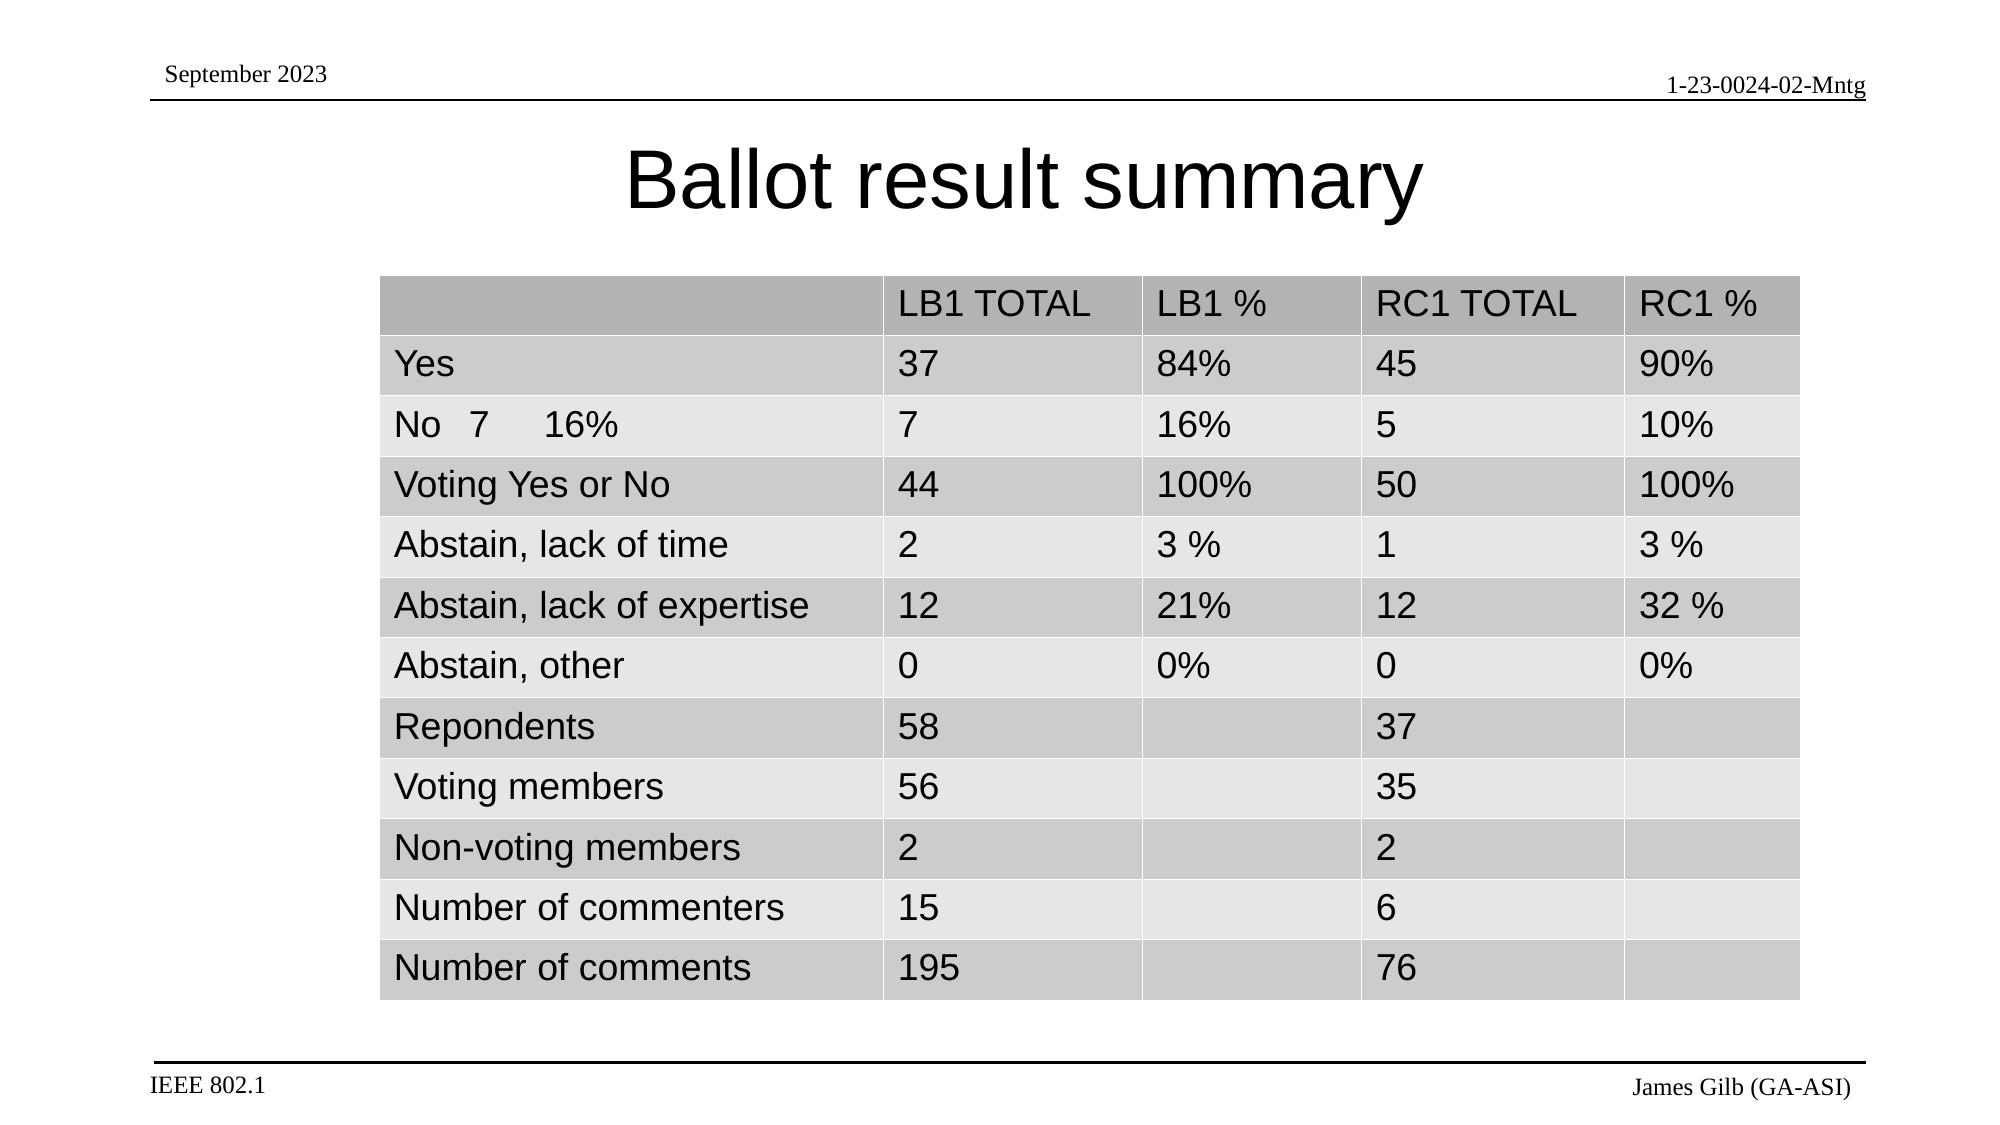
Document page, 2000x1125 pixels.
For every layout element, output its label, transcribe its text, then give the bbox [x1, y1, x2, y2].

table_cell 7 [884, 396, 1142, 456]
table_cell 10% [1625, 396, 1800, 456]
table_cell No 7 16% [380, 396, 883, 456]
table_cell Number of commenters [380, 880, 883, 939]
table_header LB1 TOTAL [884, 276, 1142, 335]
table_cell [1143, 698, 1361, 758]
table_cell 1 [1362, 517, 1624, 577]
table_cell 12 [1362, 578, 1624, 637]
table_cell Number of comments [380, 940, 883, 1000]
table_cell 100% [1143, 457, 1361, 516]
table_cell 2 [884, 517, 1142, 577]
table_cell [1625, 880, 1800, 939]
table_cell Repondents [380, 698, 883, 758]
table_cell 76 [1362, 940, 1624, 1000]
table_cell 12 [884, 578, 1142, 637]
table_header LB1 % [1143, 276, 1361, 335]
table_header RC1 TOTAL [1362, 276, 1624, 335]
table_cell 15 [884, 880, 1142, 939]
table_cell 35 [1362, 759, 1624, 818]
table_cell 0% [1625, 638, 1800, 697]
table_cell [1625, 698, 1800, 758]
table_cell 3 % [1625, 517, 1800, 577]
table_cell 32 % [1625, 578, 1800, 637]
table_cell 6 [1362, 880, 1624, 939]
table_cell [1143, 759, 1361, 818]
table_cell [1625, 819, 1800, 879]
table_cell 56 [884, 759, 1142, 818]
table_cell 37 [884, 336, 1142, 395]
table_cell 100% [1625, 457, 1800, 516]
table_cell Non-voting members [380, 819, 883, 879]
table_cell Voting Yes or No [380, 457, 883, 516]
table_cell 44 [884, 457, 1142, 516]
table_cell 84% [1143, 336, 1361, 395]
table_cell Abstain, lack of time [380, 517, 883, 577]
table_cell 5 [1362, 396, 1624, 456]
table_cell 50 [1362, 457, 1624, 516]
table_cell 0 [1362, 638, 1624, 697]
table_cell [1143, 819, 1361, 879]
table_cell [1143, 940, 1361, 1000]
table_cell 0% [1143, 638, 1361, 697]
table_cell 58 [884, 698, 1142, 758]
table_cell [1625, 940, 1800, 1000]
table_cell Voting members [380, 759, 883, 818]
table_header [380, 276, 883, 335]
table_cell 195 [884, 940, 1142, 1000]
title Ballot result summary [149, 112, 1900, 238]
table_cell 21% [1143, 578, 1361, 637]
table_cell 3 % [1143, 517, 1361, 577]
table_cell 37 [1362, 698, 1624, 758]
table_cell 90% [1625, 336, 1800, 395]
table_cell [1143, 880, 1361, 939]
table_cell 2 [884, 819, 1142, 879]
table_header RC1 % [1625, 276, 1800, 335]
table_cell Abstain, lack of expertise [380, 578, 883, 637]
table_cell Yes [380, 336, 883, 395]
table_cell 45 [1362, 336, 1624, 395]
table_cell Abstain, other [380, 638, 883, 697]
table_cell [1625, 759, 1800, 818]
table_cell 0 [884, 638, 1142, 697]
table_cell 2 [1362, 819, 1624, 879]
table_cell 16% [1143, 396, 1361, 456]
